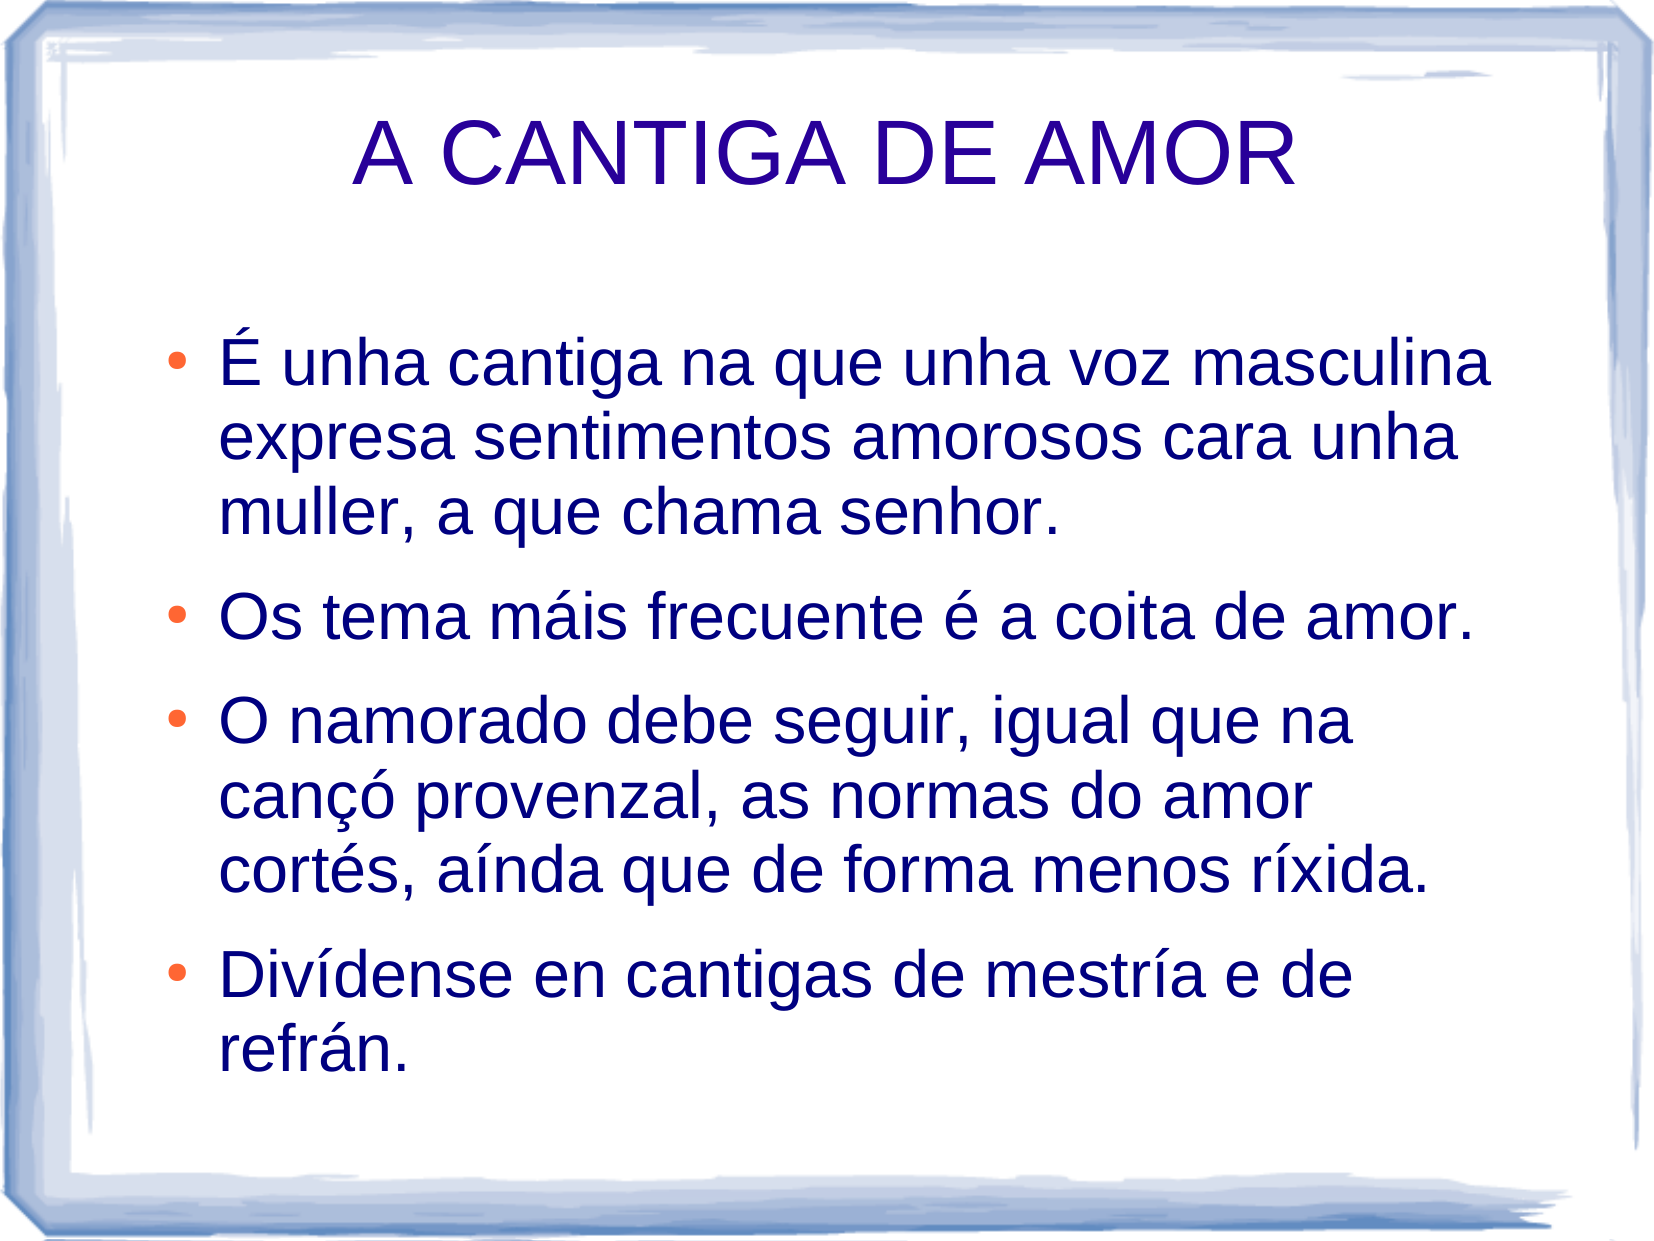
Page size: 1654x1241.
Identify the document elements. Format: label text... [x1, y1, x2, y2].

list É unha cantiga na que unha voz masculina expresa sentimentos amorosos cara unha muller, a que chama senhor. Os tema máis frecuente é a coita de amor. O namorado debe seguir, igual que na cançó provenzal, as normas do amor cortés, aínda que de forma menos ríxida. Divídense en cantigas de mestría e de refrán. [147, 324, 1506, 1087]
title A CANTIGA DE AMOR [82, 49, 1571, 257]
picture [0, 0, 1654, 1241]
